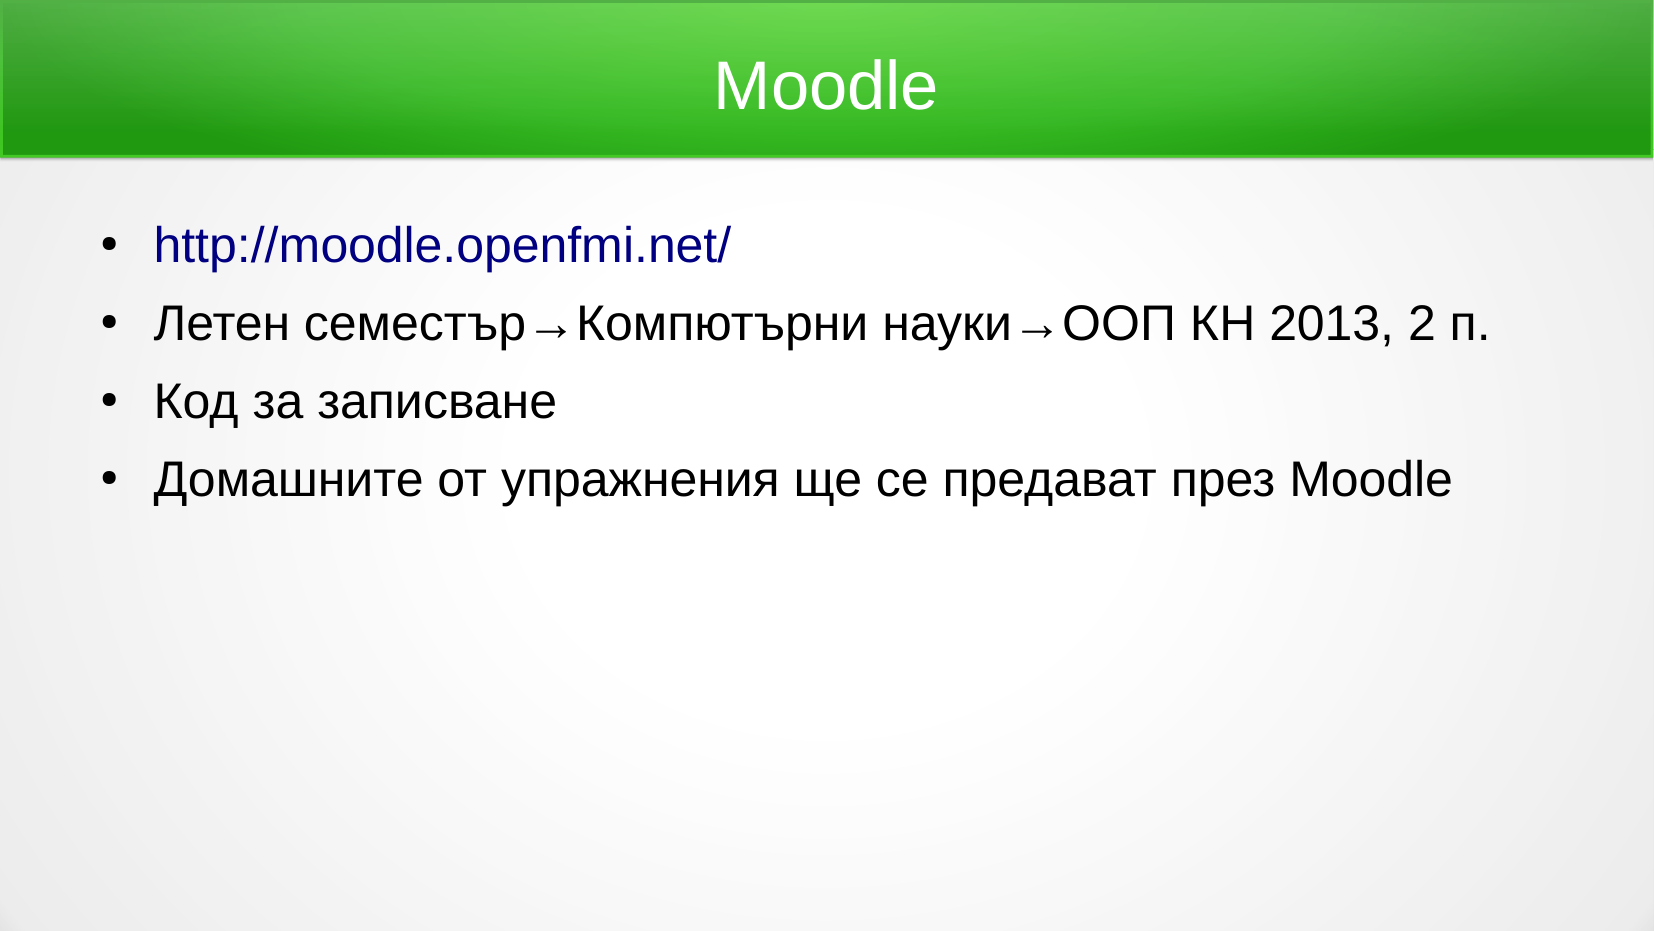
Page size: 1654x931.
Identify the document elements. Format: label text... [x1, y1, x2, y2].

list http://moodle.openfmi.net/ Летен семестър→Компютърни науки→ООП КН 2013, 2 п. Код за записване Домашните от упражнения ще се предават през Moodle [82, 217, 1538, 758]
title Moodle [82, 37, 1571, 135]
